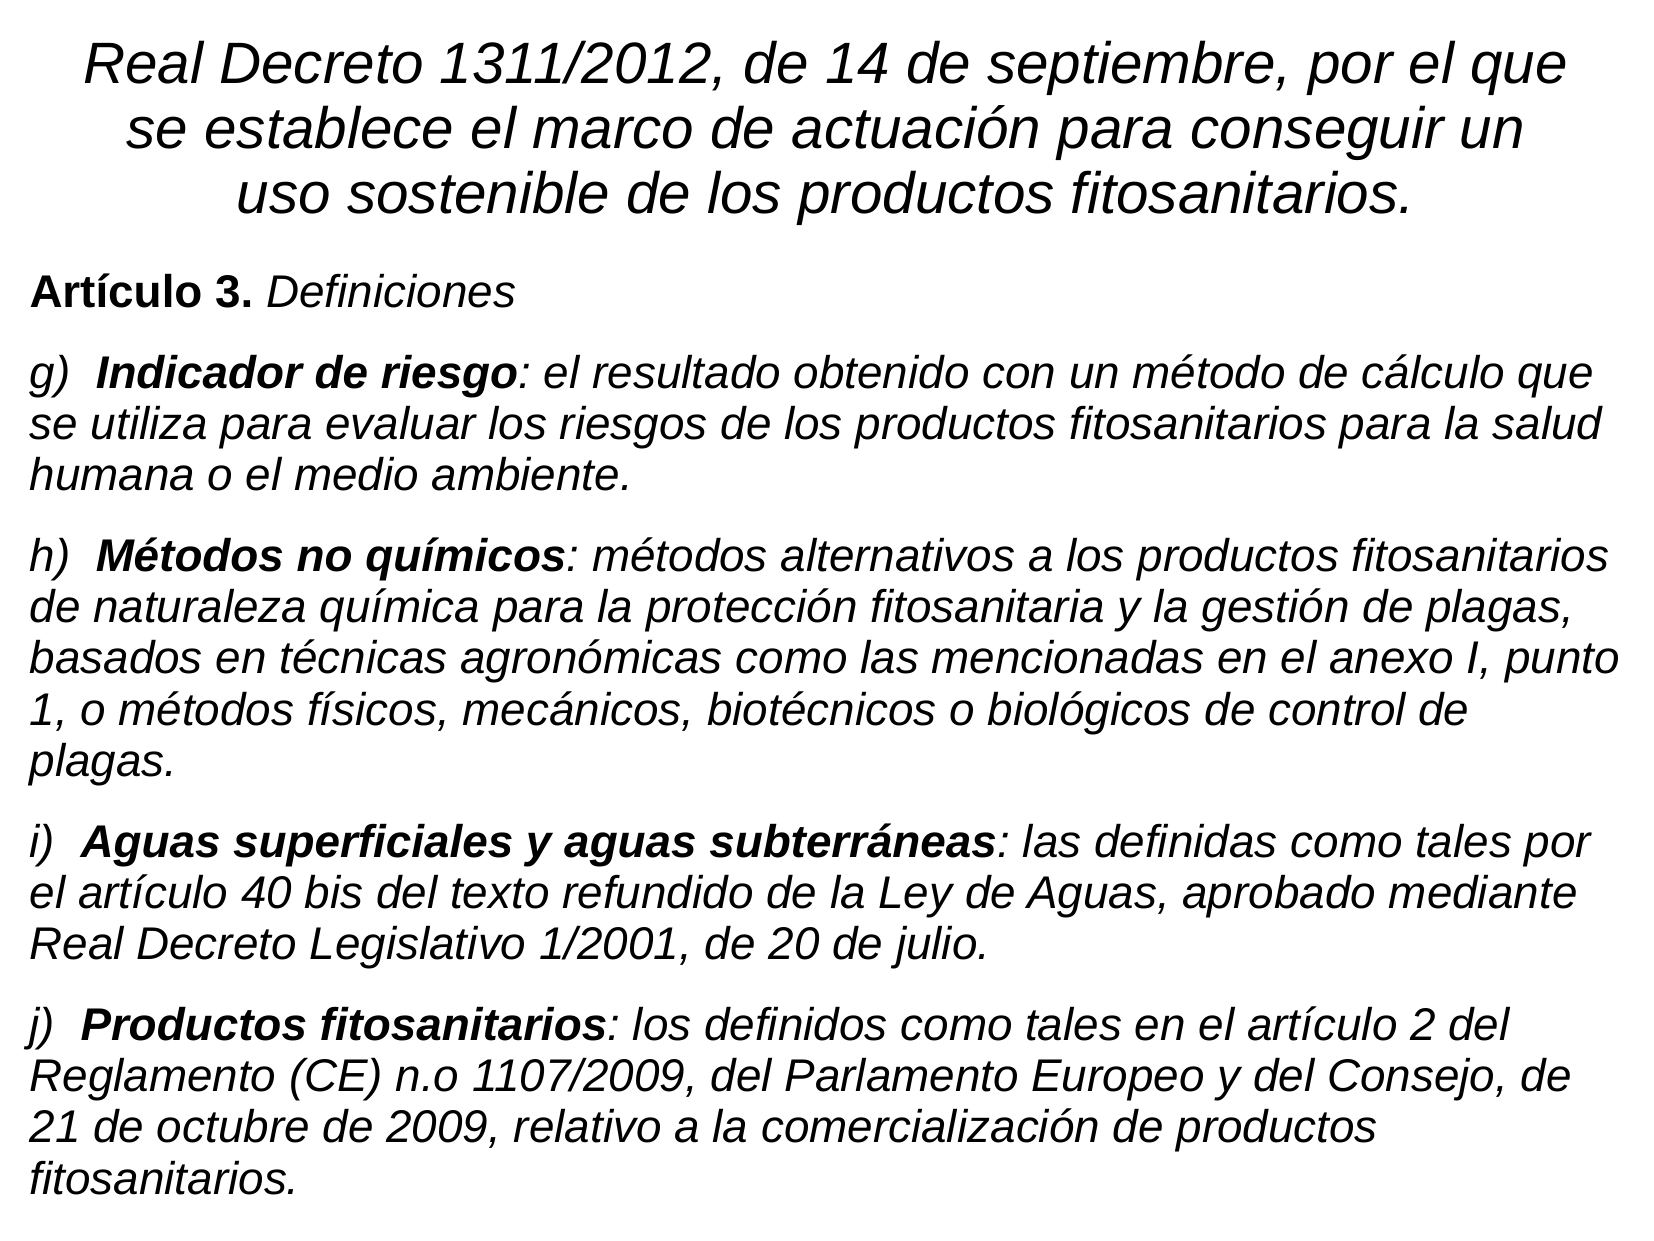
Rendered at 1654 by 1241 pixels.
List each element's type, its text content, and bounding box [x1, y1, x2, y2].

list Artículo 3. Definiciones g) Indicador de riesgo: el resultado obtenido con un método de cálculo que se utiliza para evaluar los riesgos de los productos fitosanitarios para la salud humana o el medio ambiente. h) Métodos no químicos: métodos alternativos a los productos fitosanitarios de naturaleza química para la protección fitosanitaria y la gestión de plagas, basados en técnicas agronómicas como las mencionadas en el anexo I, punto 1, o métodos físicos, mecánicos, biotécnicos o biológicos de control de plagas. i) Aguas superficiales y aguas subterráneas: las definidas como tales por el artículo 40 bis del texto refundido de la Ley de Aguas, aprobado mediante Real Decreto Legislativo 1/2001, de 20 de julio. j) Productos fitosanitarios: los definidos como tales en el artículo 2 del Reglamento (CE) n.o 1107/2009, del Parlamento Europeo y del Consejo, de 21 de octubre de 2009, relativo a la comercialización de productos fitosanitarios. [29, 265, 1625, 1241]
title Real Decreto 1311/2012, de 14 de septiembre, por el que se establece el marco de actuación para conseguir un uso sostenible de los productos fitosanitarios. [82, 30, 1571, 226]
